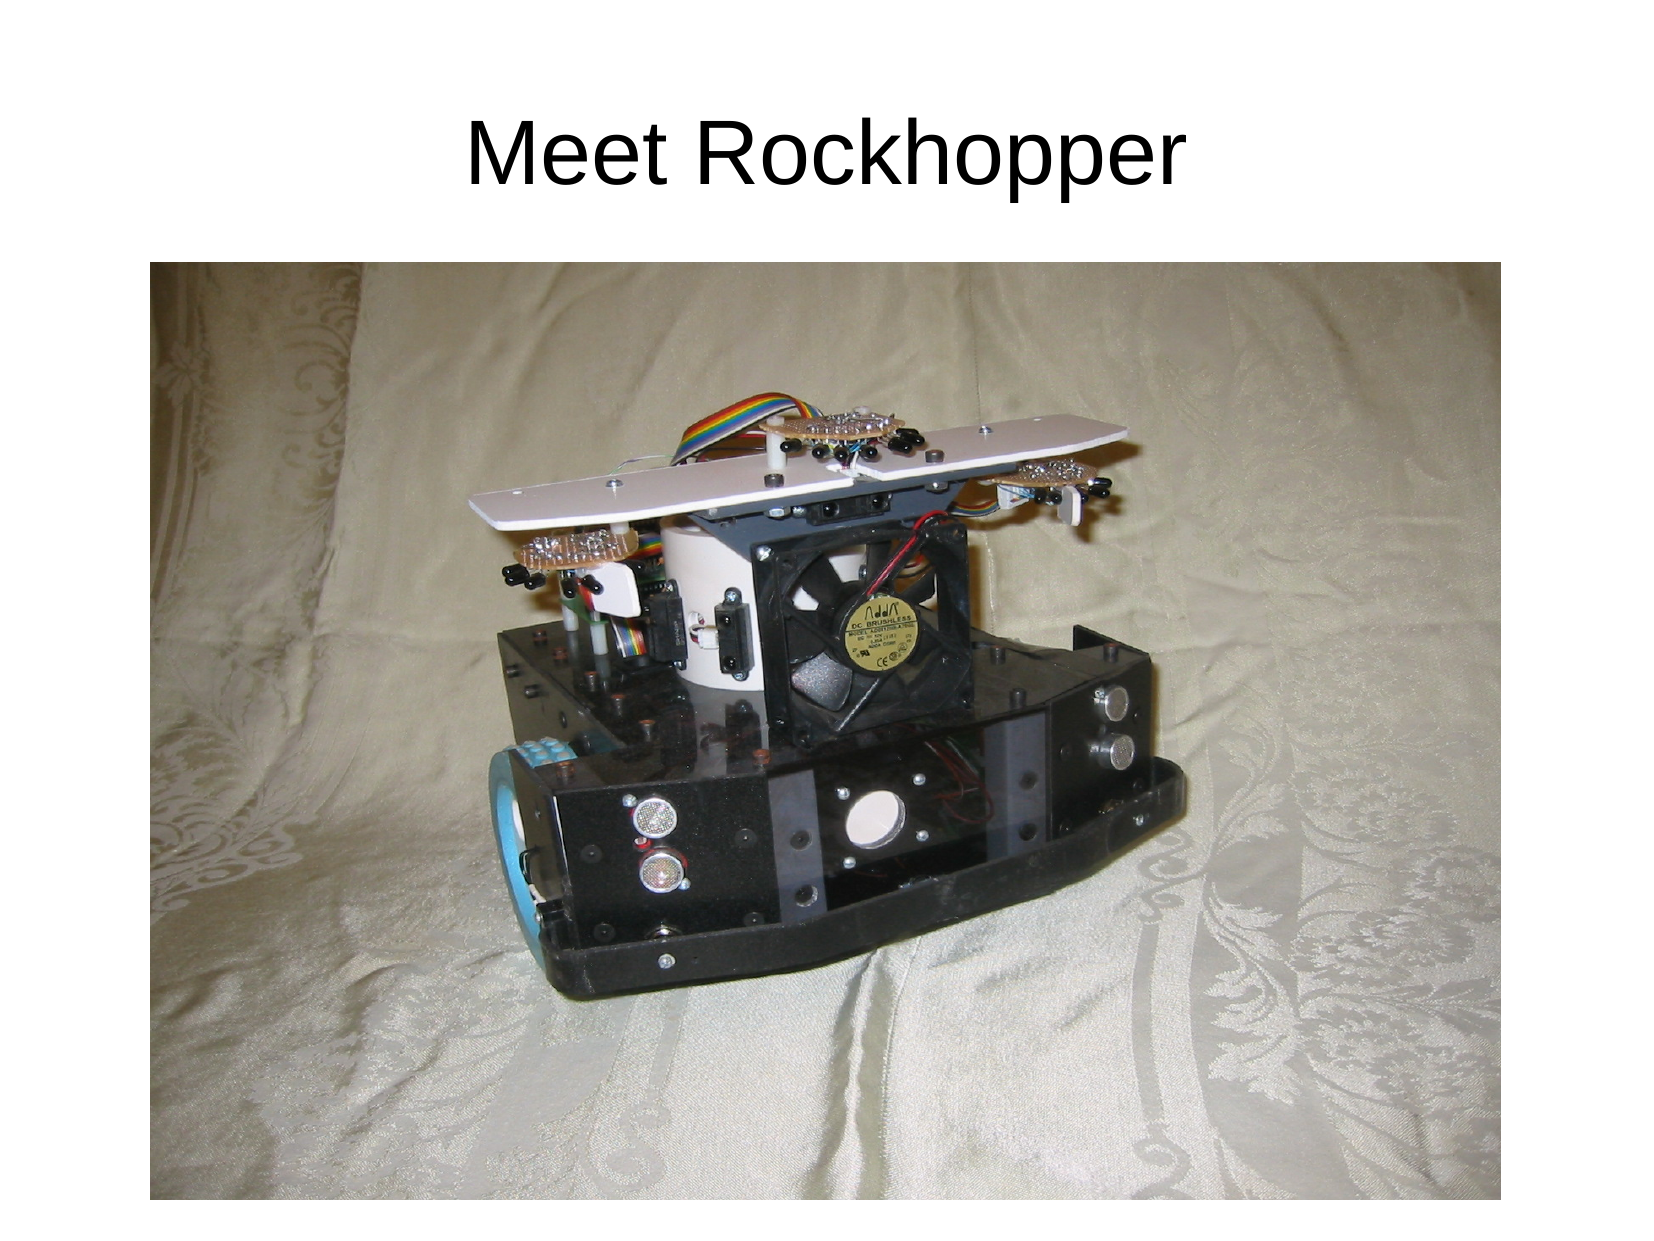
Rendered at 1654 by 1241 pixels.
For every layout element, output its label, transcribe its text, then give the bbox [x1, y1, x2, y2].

title Meet Rockhopper [82, 49, 1571, 257]
picture [150, 262, 1501, 1201]
